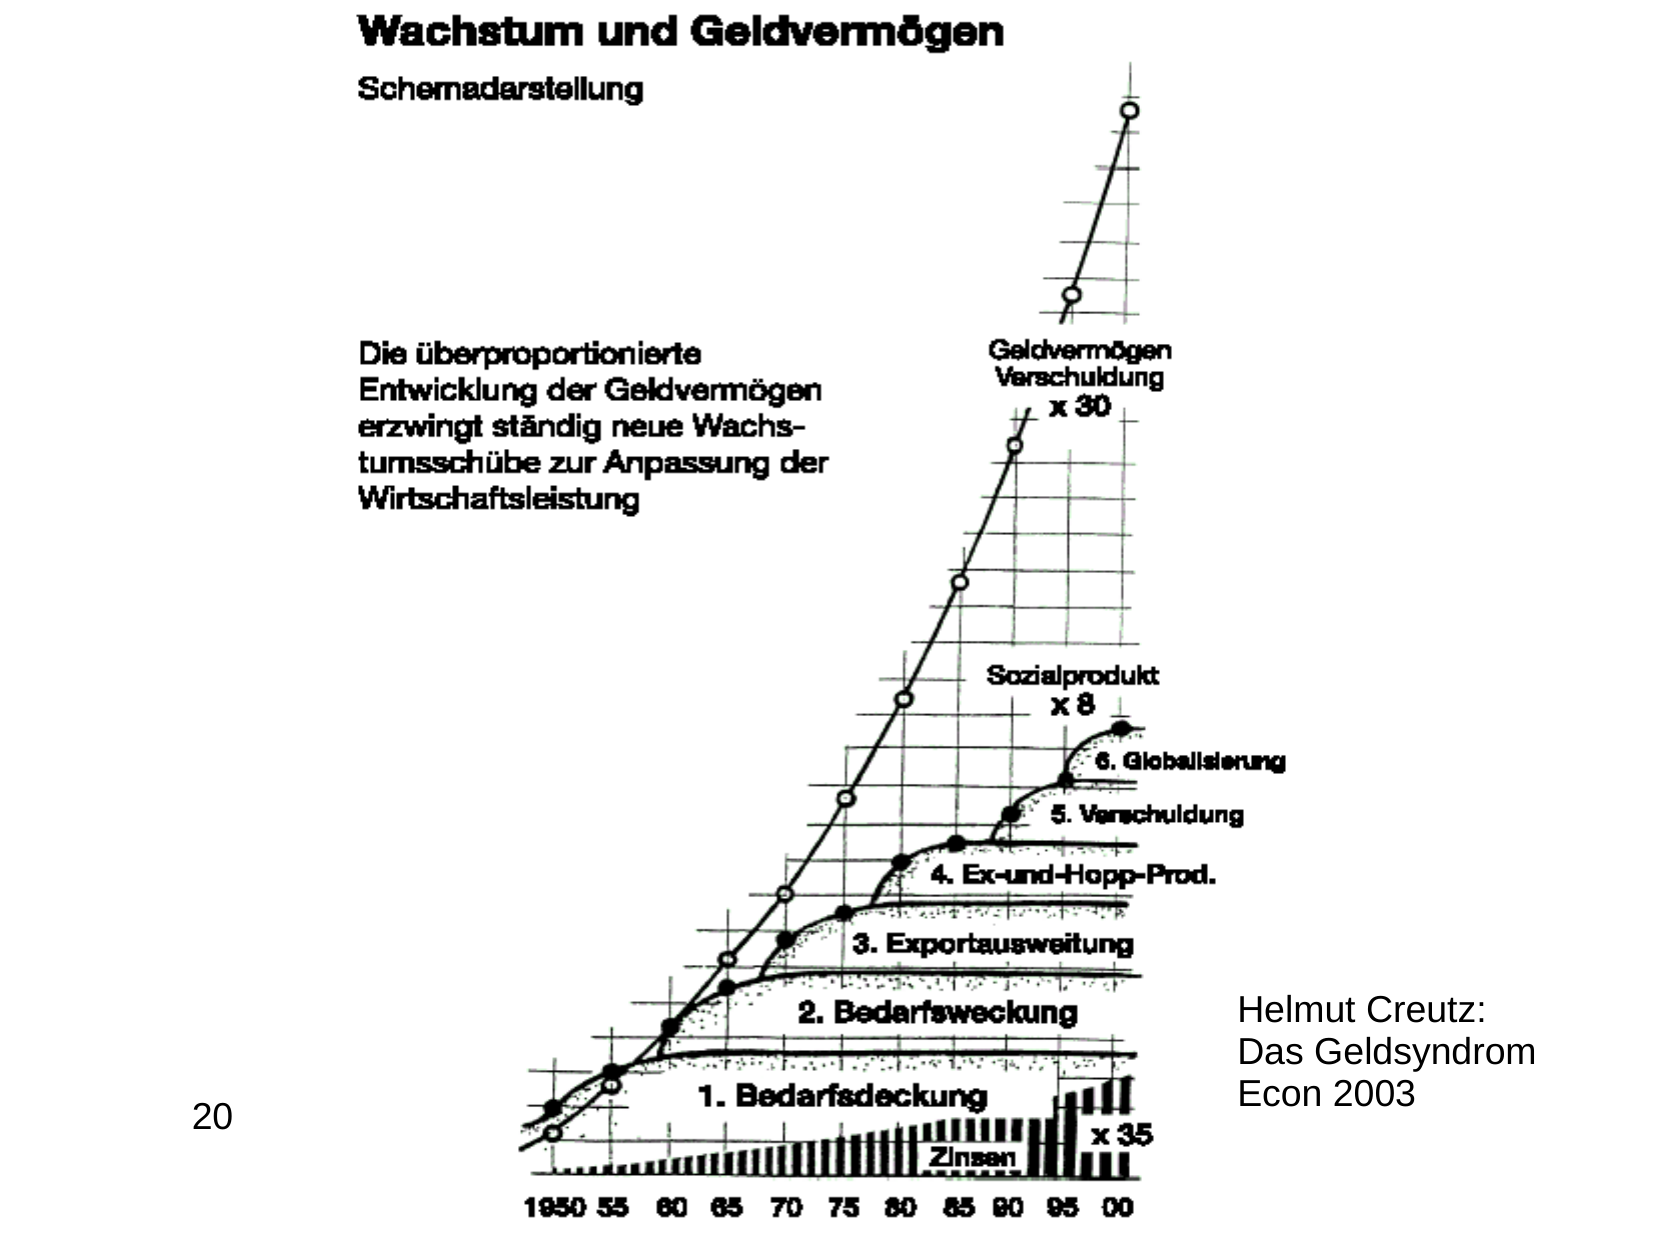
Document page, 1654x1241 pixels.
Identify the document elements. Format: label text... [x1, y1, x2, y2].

text_box Helmut Creutz: Das Geldsyndrom Econ 2003 [1222, 981, 1577, 1123]
text_box <Nummer> [177, 1088, 395, 1145]
picture [345, 0, 1308, 1241]
